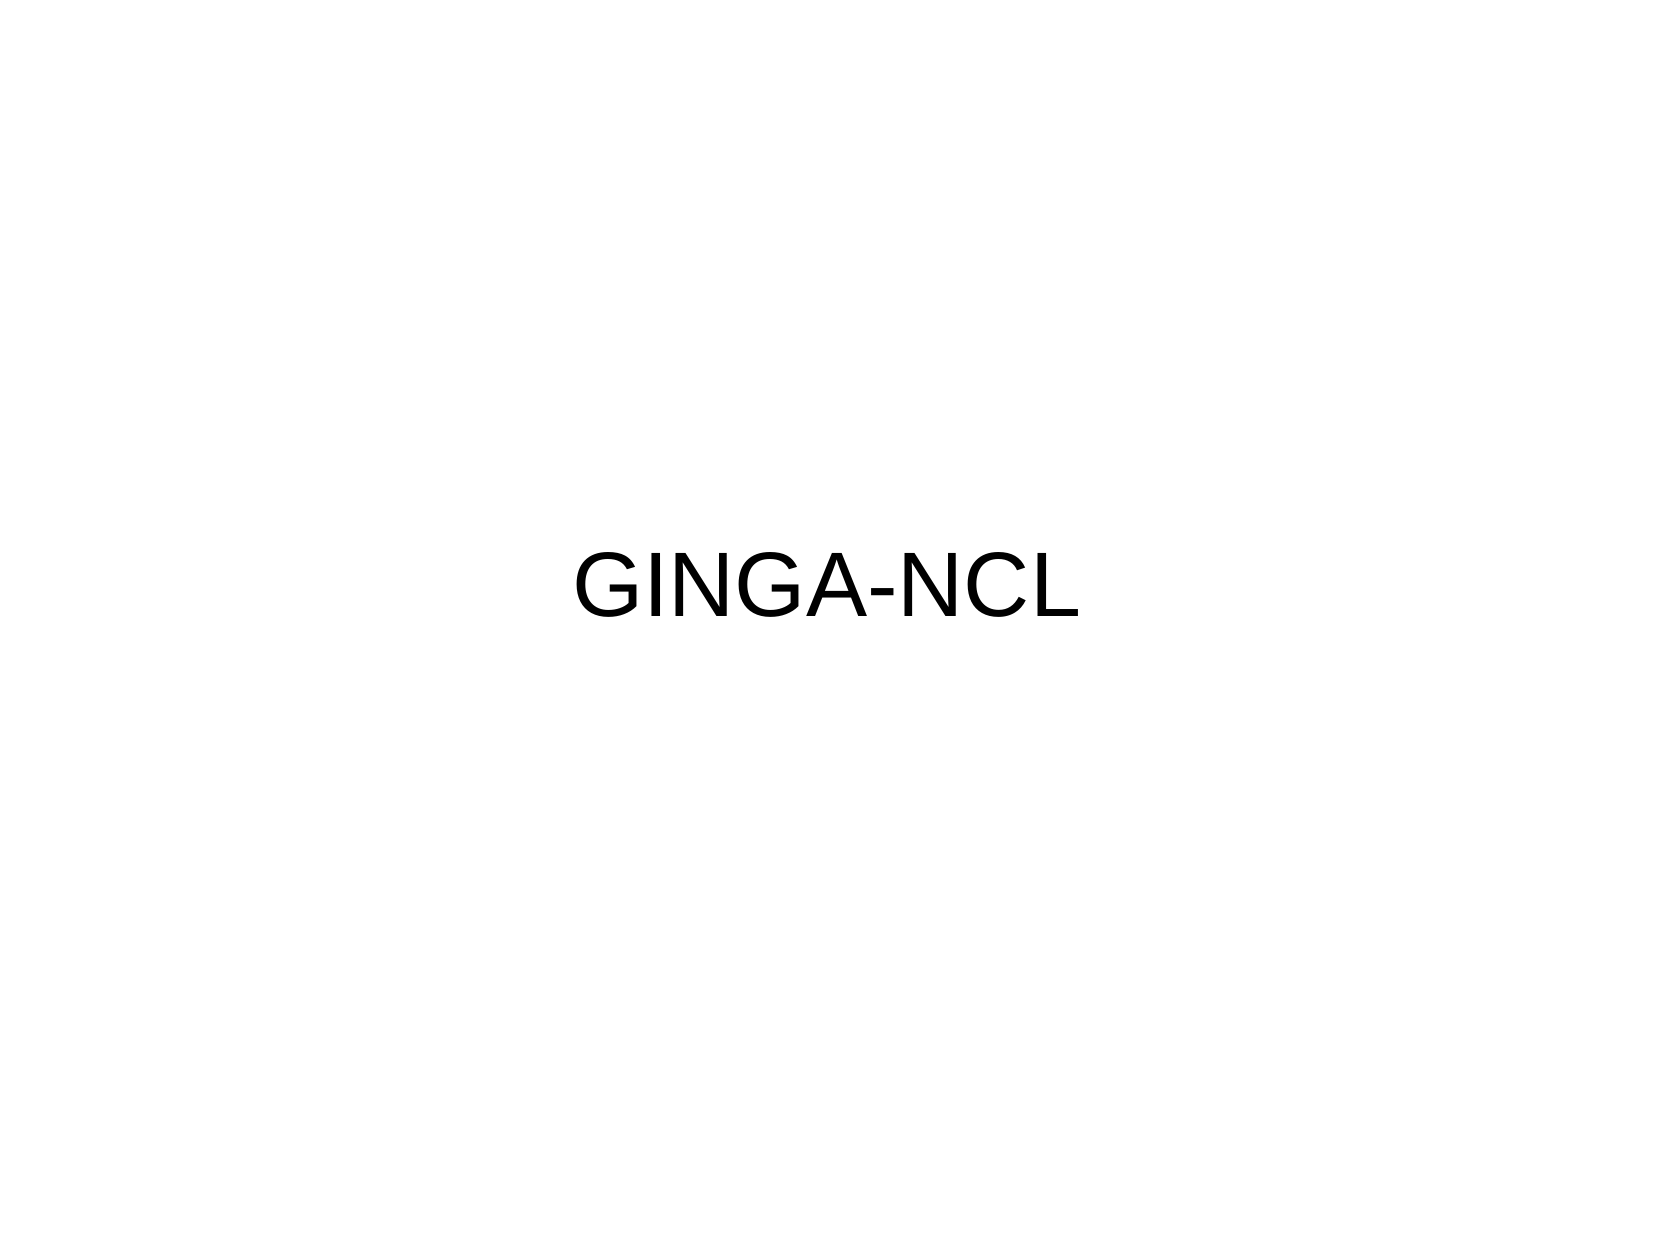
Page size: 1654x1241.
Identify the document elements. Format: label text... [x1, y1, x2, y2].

subtitle GINGA-NCL [82, 49, 1571, 1121]
